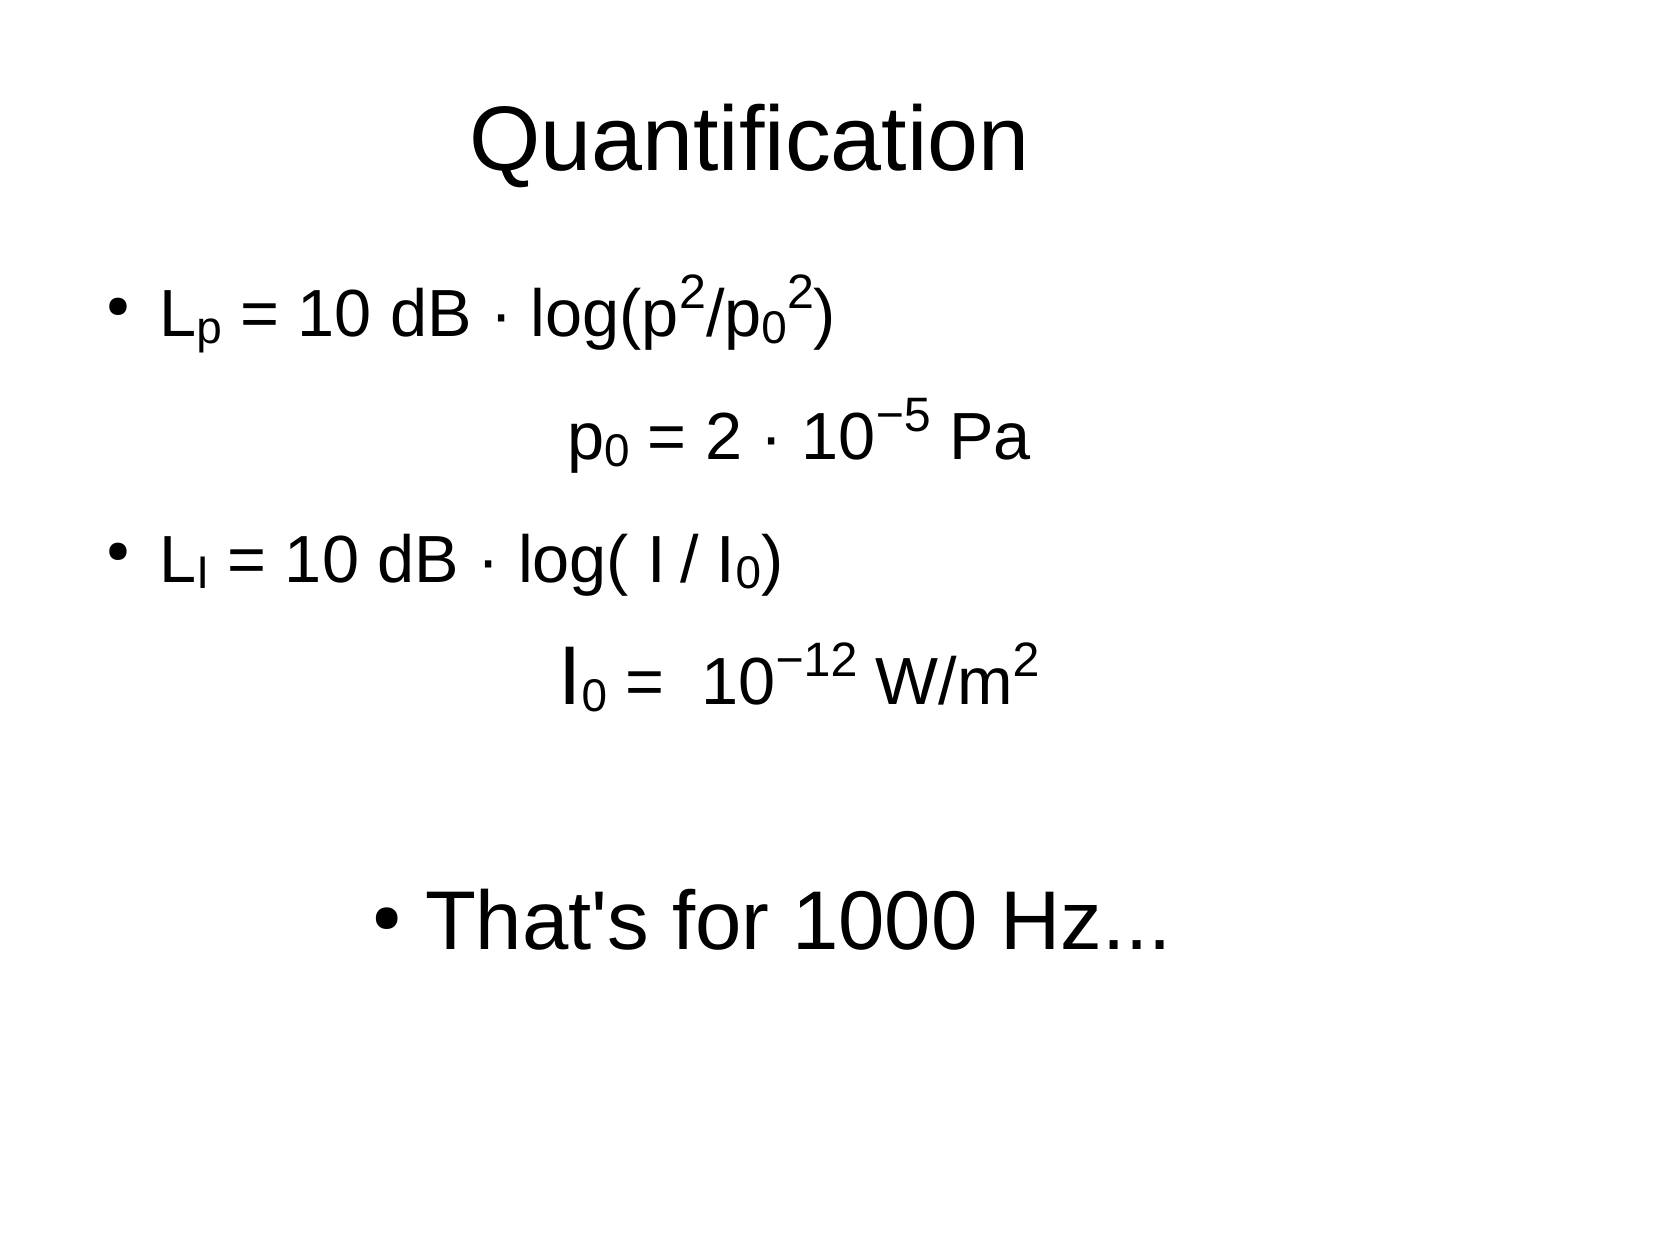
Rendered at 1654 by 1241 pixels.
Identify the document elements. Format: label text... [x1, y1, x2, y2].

title Quantification [75, 21, 1425, 257]
list Lp = 10 dB · log(p2/p02) p0 = 2 · 10−5 Pa LI = 10 dB · log( I / I0) I0 = 10−12 W/m2 That's for 1000 Hz... [88, 261, 1439, 1206]
